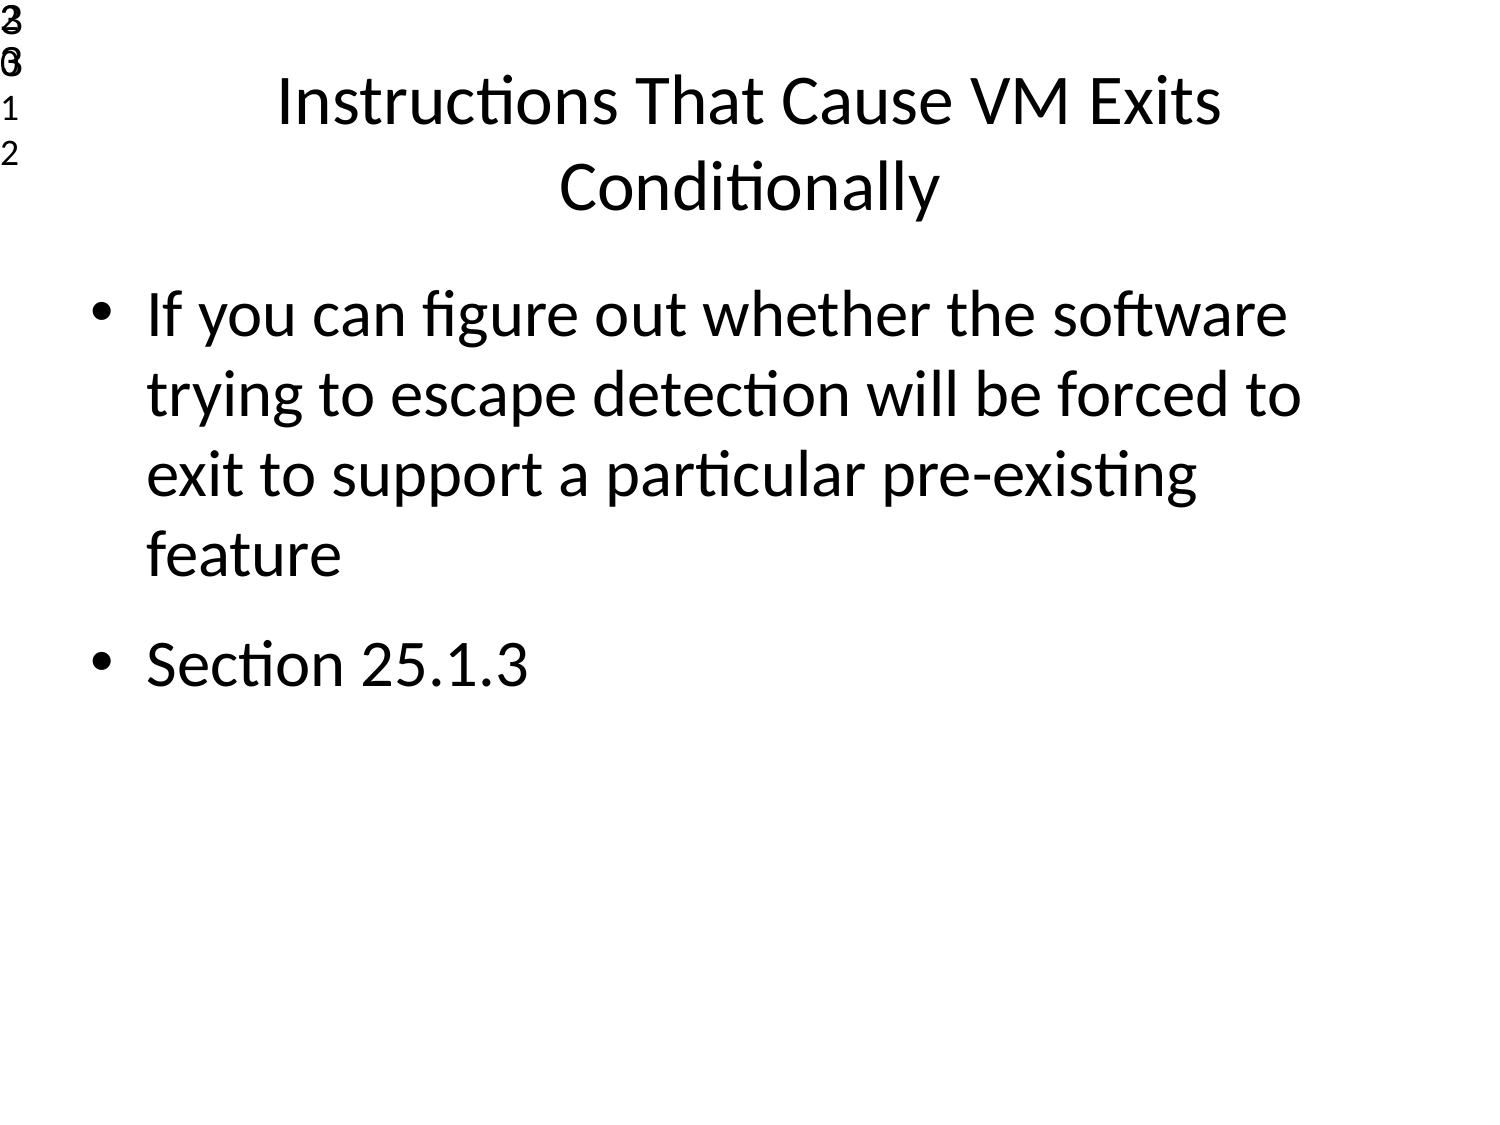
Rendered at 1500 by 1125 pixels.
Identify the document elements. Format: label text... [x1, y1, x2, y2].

list If you can figure out whether the software trying to escape detection will be forced to exit to support a particular pre-existing feature Section 25.1.3 [75, 262, 1425, 1005]
title Instructions That Cause VM Exits Conditionally [75, 45, 1425, 233]
